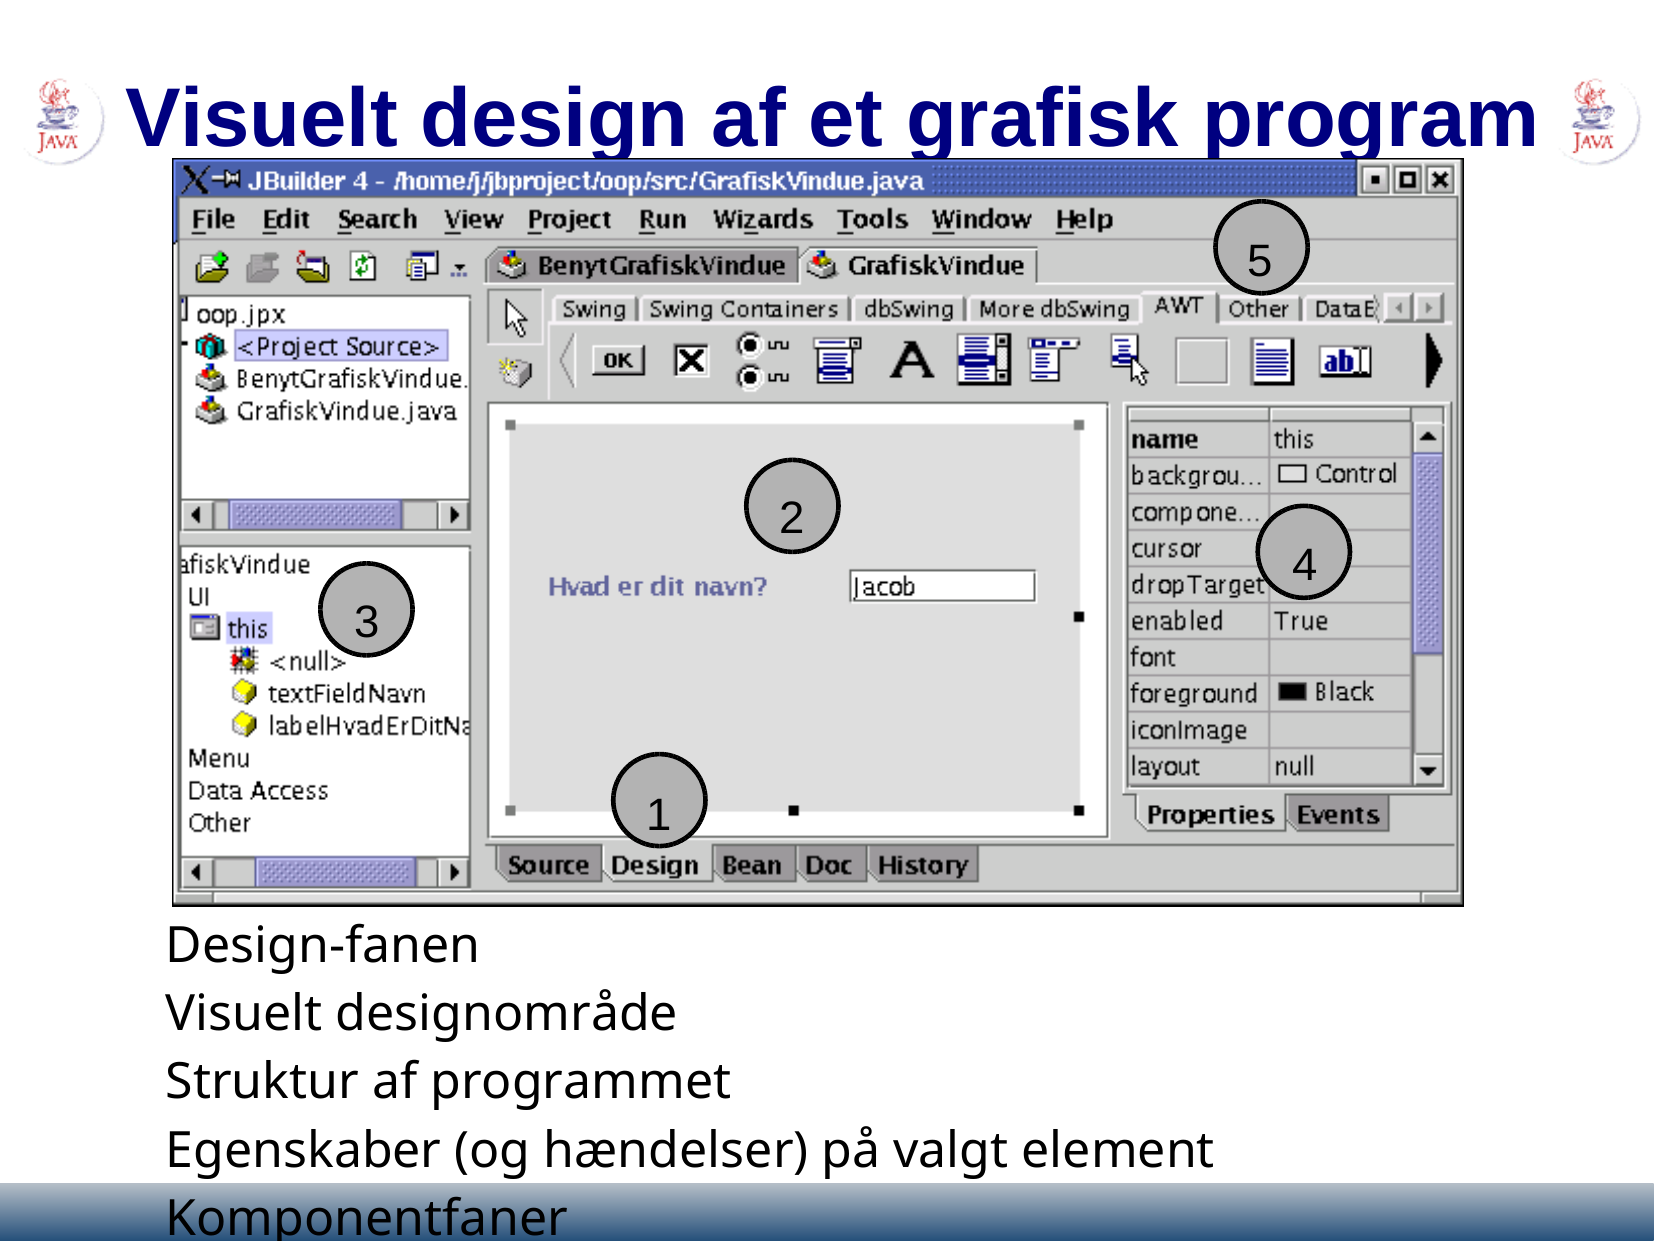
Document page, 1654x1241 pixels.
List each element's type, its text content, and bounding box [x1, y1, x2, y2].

picture [1549, 71, 1645, 169]
list Design-fanen Visuelt designområde Struktur af programmet Egenskaber (og hændelser) på valgt element Komponentfaner [106, 908, 1602, 1218]
title Visuelt design af et grafisk program [105, 14, 1549, 222]
chart [164, 151, 1464, 916]
picture [10, 71, 105, 169]
